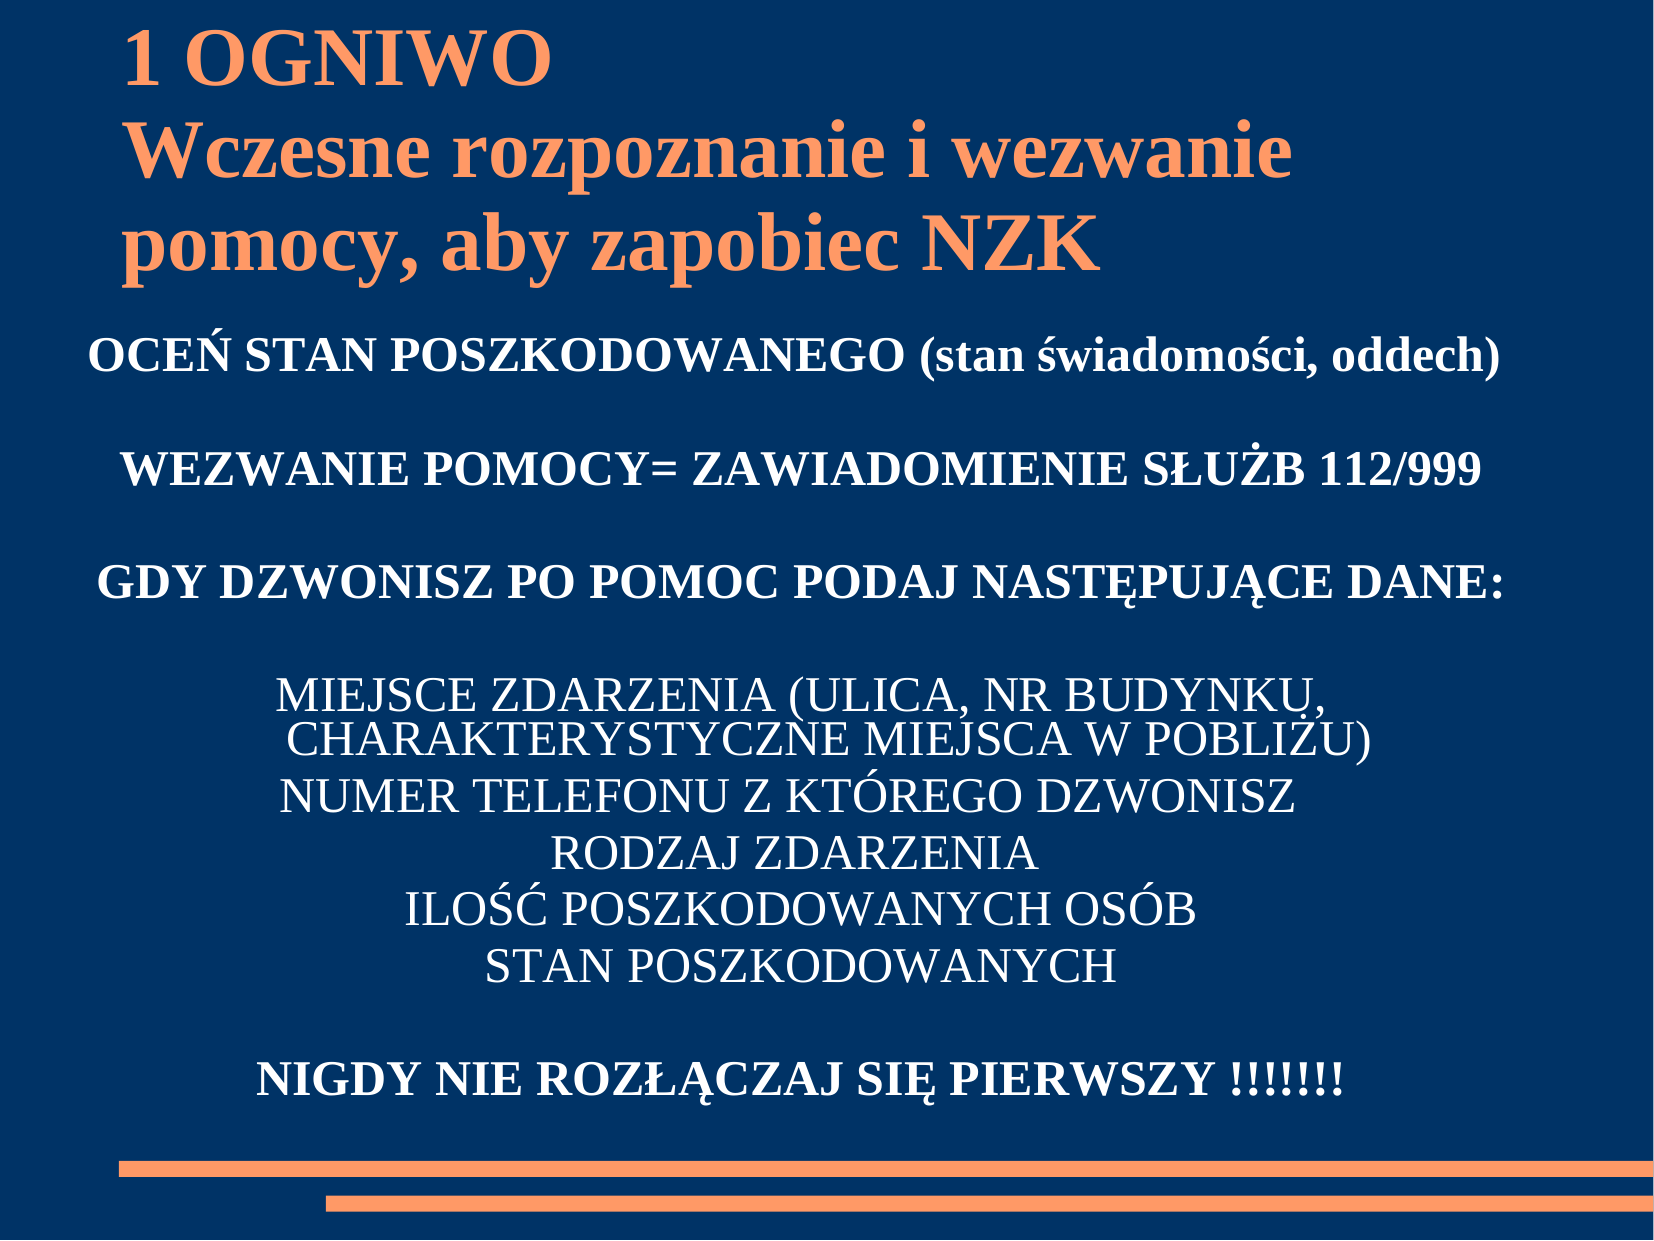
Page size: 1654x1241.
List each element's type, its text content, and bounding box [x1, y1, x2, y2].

title 1 OGNIWO Wczesne rozpoznanie i wezwanie pomocy, aby zapobiec NZK [121, 11, 1534, 289]
subtitle OCEŃ STAN POSZKODOWANEGO (stan świadomości, oddech) WEZWANIE POMOCY= ZAWIADOMIENIE SŁUŻB 112/999 GDY DZWONISZ PO POMOC PODAJ NASTĘPUJĄCE DANE: MIEJSCE ZDARZENIA (ULICA, NR BUDYNKU, CHARAKTERYSTYCZNE MIEJSCA W POBLIŻU) NUMER TELEFONU Z KTÓREGO DZWONISZ RODZAJ ZDARZENIA ILOŚĆ POSZKODOWANYCH OSÓB STAN POSZKODOWANYCH NIGDY NIE ROZŁĄCZAJ SIĘ PIERWSZY !!!!!!! [37, 323, 1565, 1174]
